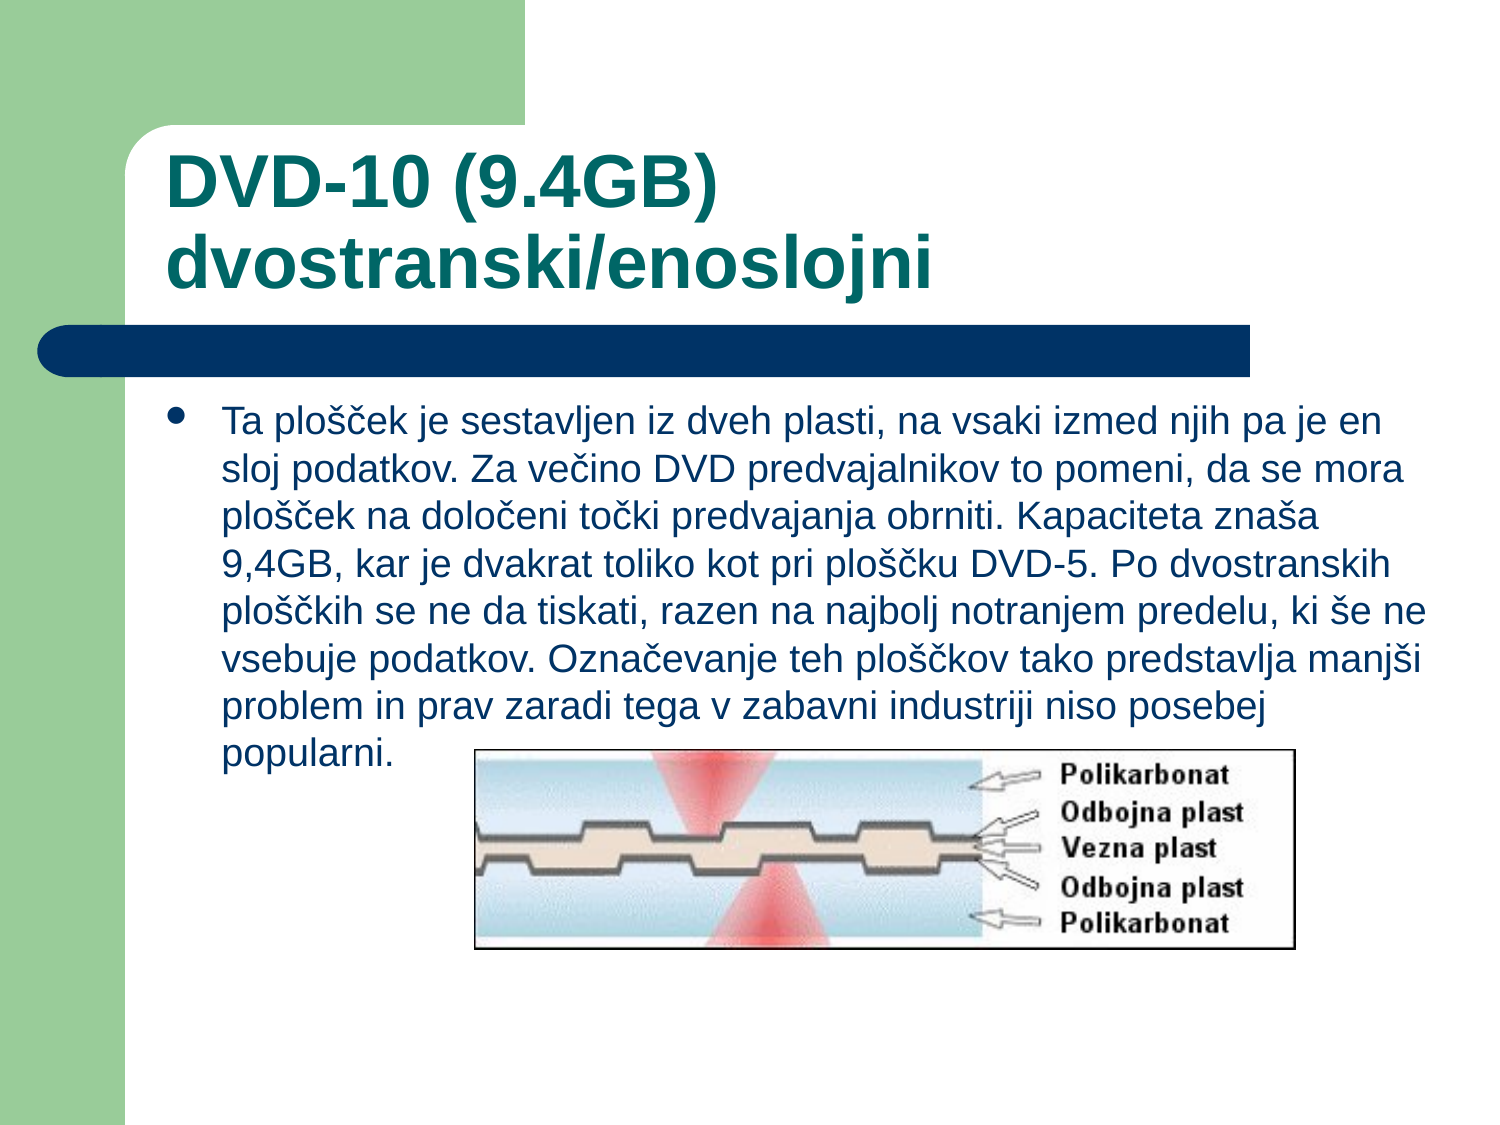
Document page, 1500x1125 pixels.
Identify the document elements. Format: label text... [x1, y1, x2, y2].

title DVD-10 (9.4GB) dvostranski/enoslojni [150, 125, 1463, 313]
picture [474, 749, 1296, 950]
list Ta plošček je sestavljen iz dveh plasti, na vsaki izmed njih pa je en sloj podatkov. Za večino DVD predvajalnikov to pomeni, da se mora plošček na določeni točki predvajanja obrniti. Kapaciteta znaša 9,4GB, kar je dvakrat toliko kot pri ploščku DVD-5. Po dvostranskih ploščkih se ne da tiskati, razen na najbolj notranjem predelu, ki še ne vsebuje podatkov. Označevanje teh ploščkov tako predstavlja manjši problem in prav zaradi tega v zabavni industriji niso posebej popularni. [150, 387, 1463, 1000]
